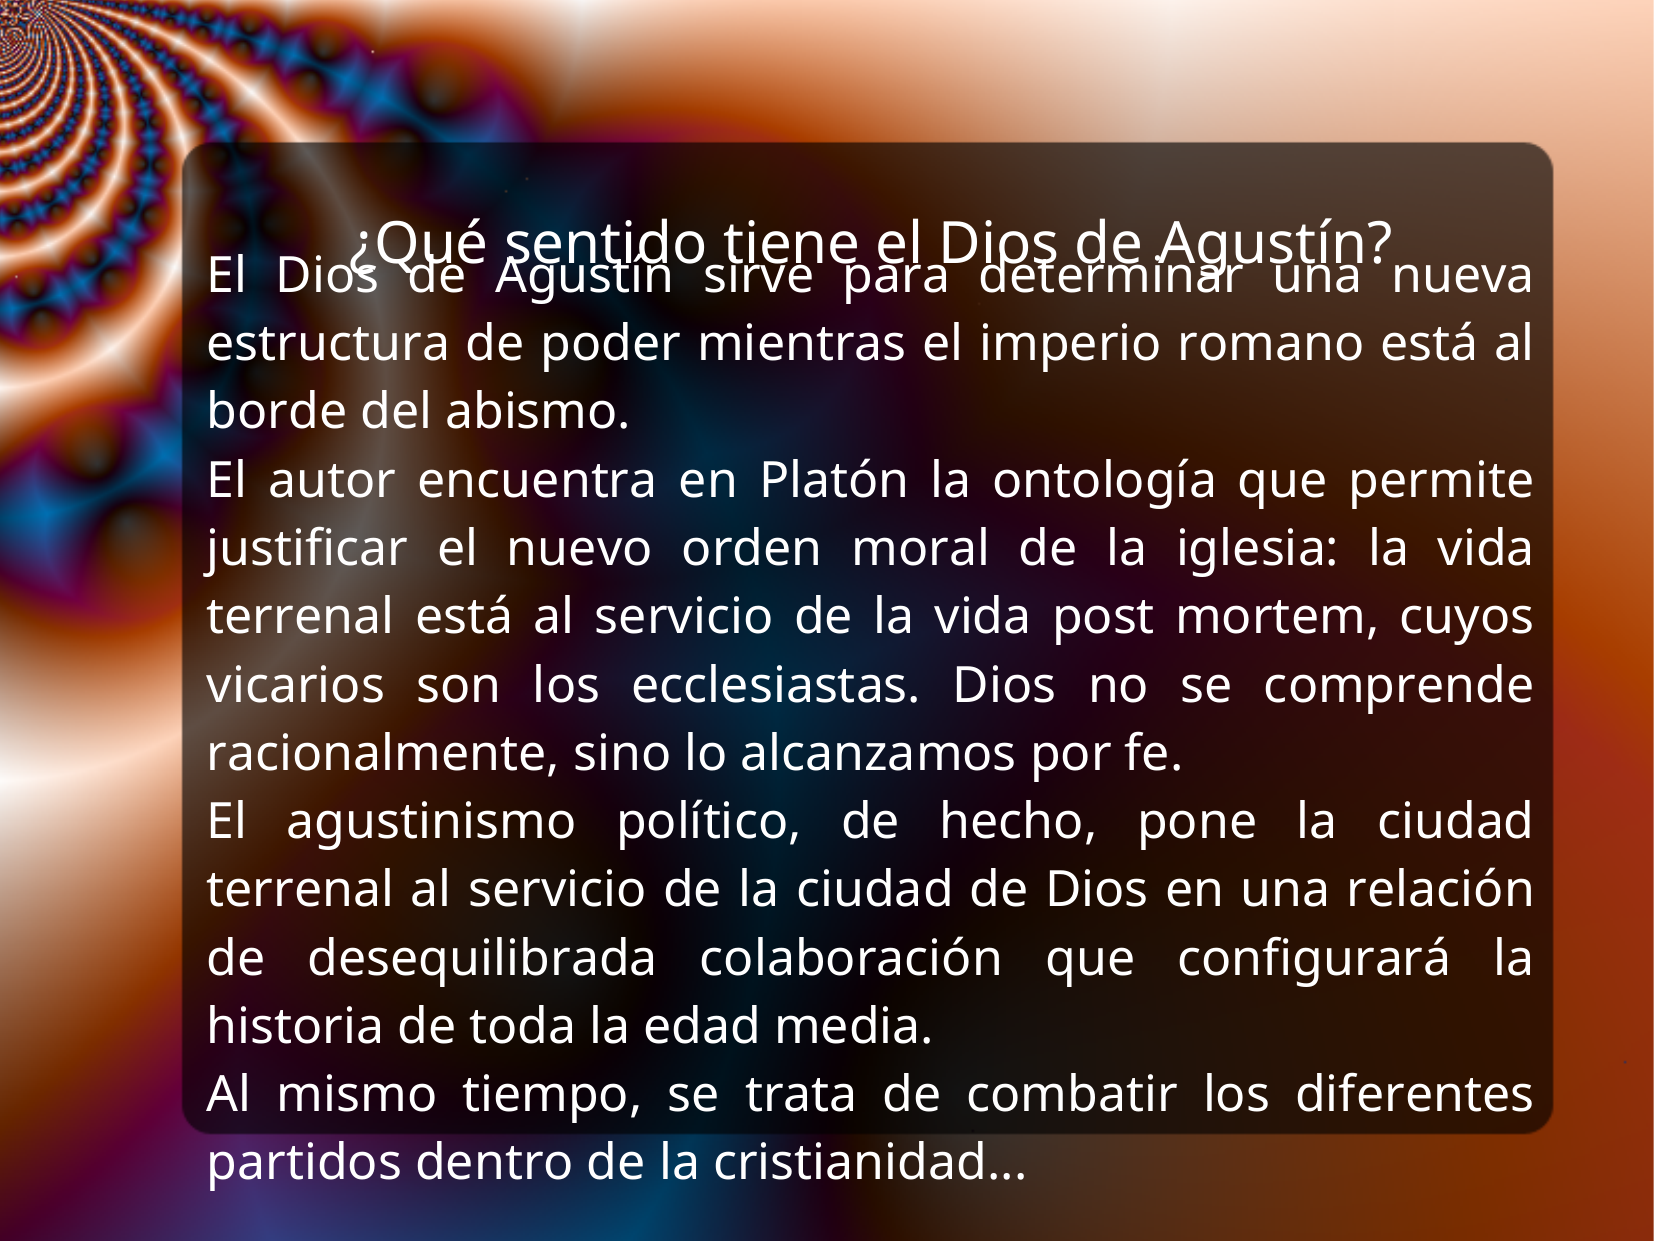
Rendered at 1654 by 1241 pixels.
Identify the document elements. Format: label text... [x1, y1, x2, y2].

subtitle El Dios de Agustín sirve para determinar una nueva estructura de poder mientras el imperio romano está al borde del abismo. El autor encuentra en Platón la ontología que permite justificar el nuevo orden moral de la iglesia: la vida terrenal está al servicio de la vida post mortem, cuyos vicarios son los ecclesiastas. Dios no se comprende racionalmente, sino lo alcanzamos por fe. El agustinismo político, de hecho, pone la ciudad terrenal al servicio de la ciudad de Dios en una relación de desequilibrada colaboración que configurará la historia de toda la edad media. Al mismo tiempo, se trata de combatir los diferentes partidos dentro de la cristianidad... [206, 324, 1536, 1109]
title ¿Qué sentido tiene el Dios de Agustín? [206, 156, 1536, 324]
picture [0, 0, 1654, 1241]
